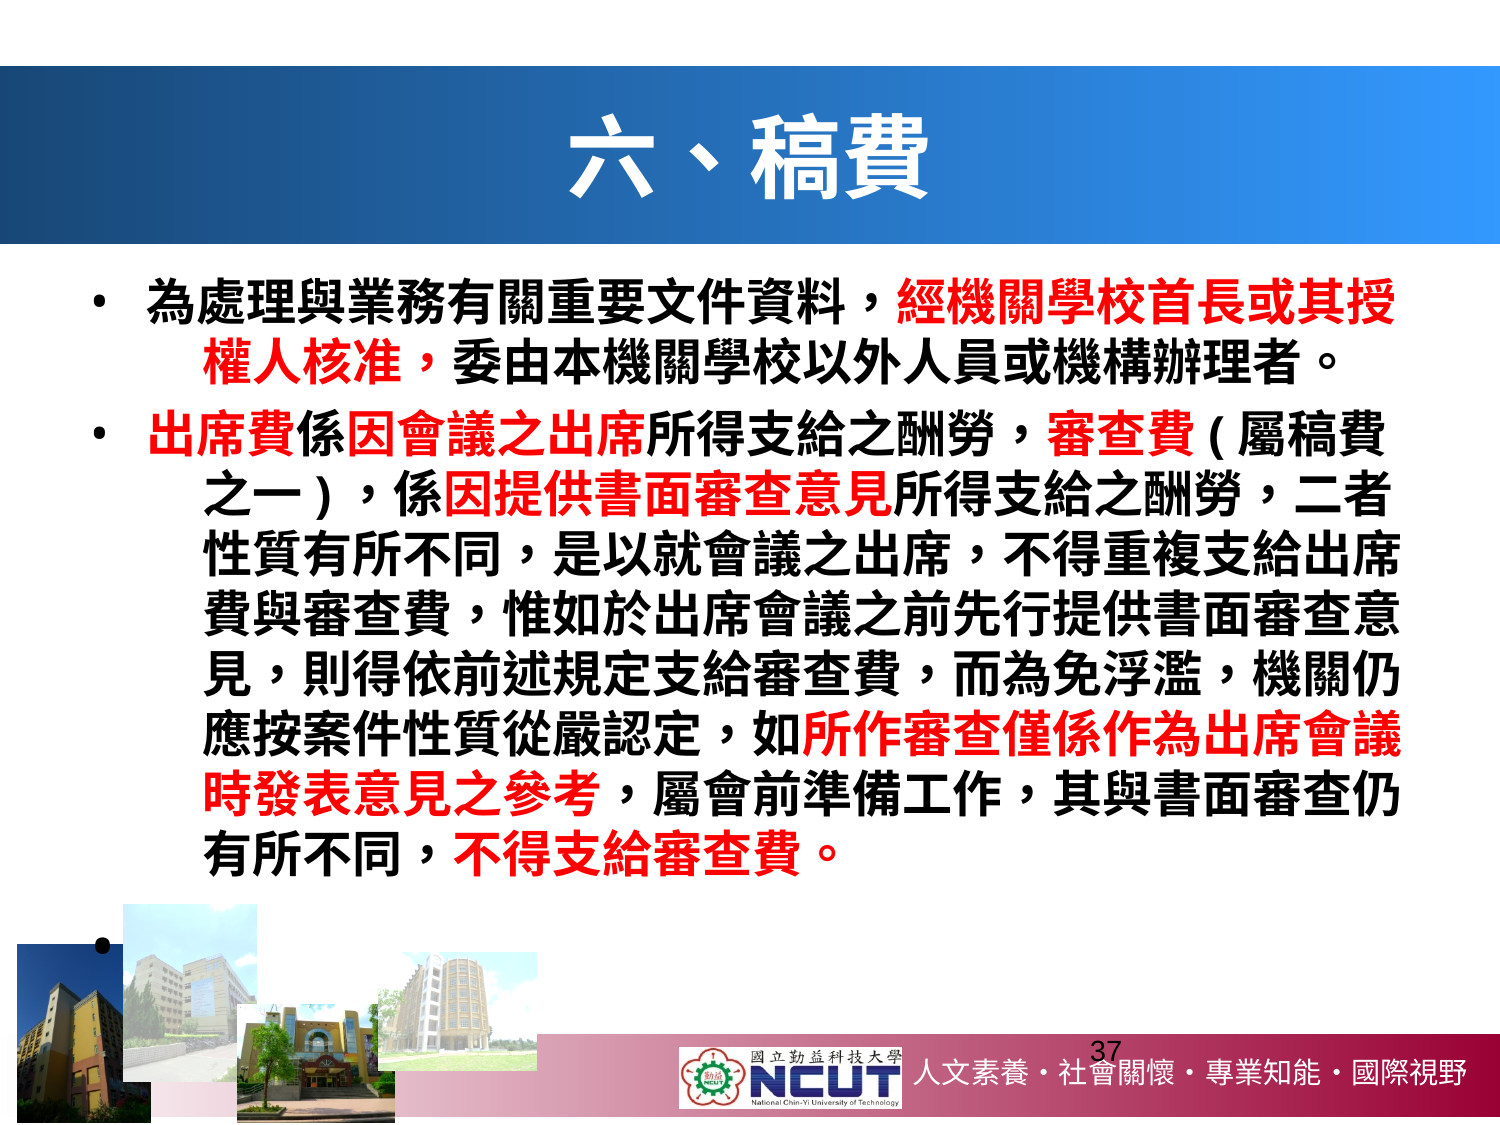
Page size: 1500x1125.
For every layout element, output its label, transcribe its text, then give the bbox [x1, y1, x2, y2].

title 六、稿費 [0, 66, 1500, 244]
text_box [1074, 1024, 1426, 1103]
list 為處理與業務有關重要文件資料，經機關學校首長或其授權人核准，委由本機關學校以外人員或機構辦理者。 出席費係因會議之出席所得支給之酬勞，審查費(屬稿費之一)，係因提供書面審查意見所得支給之酬勞，二者性質有所不同，是以就會議之出席，不得重複支給出席費與審查費，惟如於出席會議之前先行提供書面審查意見，則得依前述規定支給審查費，而為免浮濫，機關仍應按案件性質從嚴認定，如所作審查僅係作為出席會議時發表意見之參考，屬會前準備工作，其與書面審查仍有所不同，不得支給審查費。 [75, 262, 1426, 1005]
